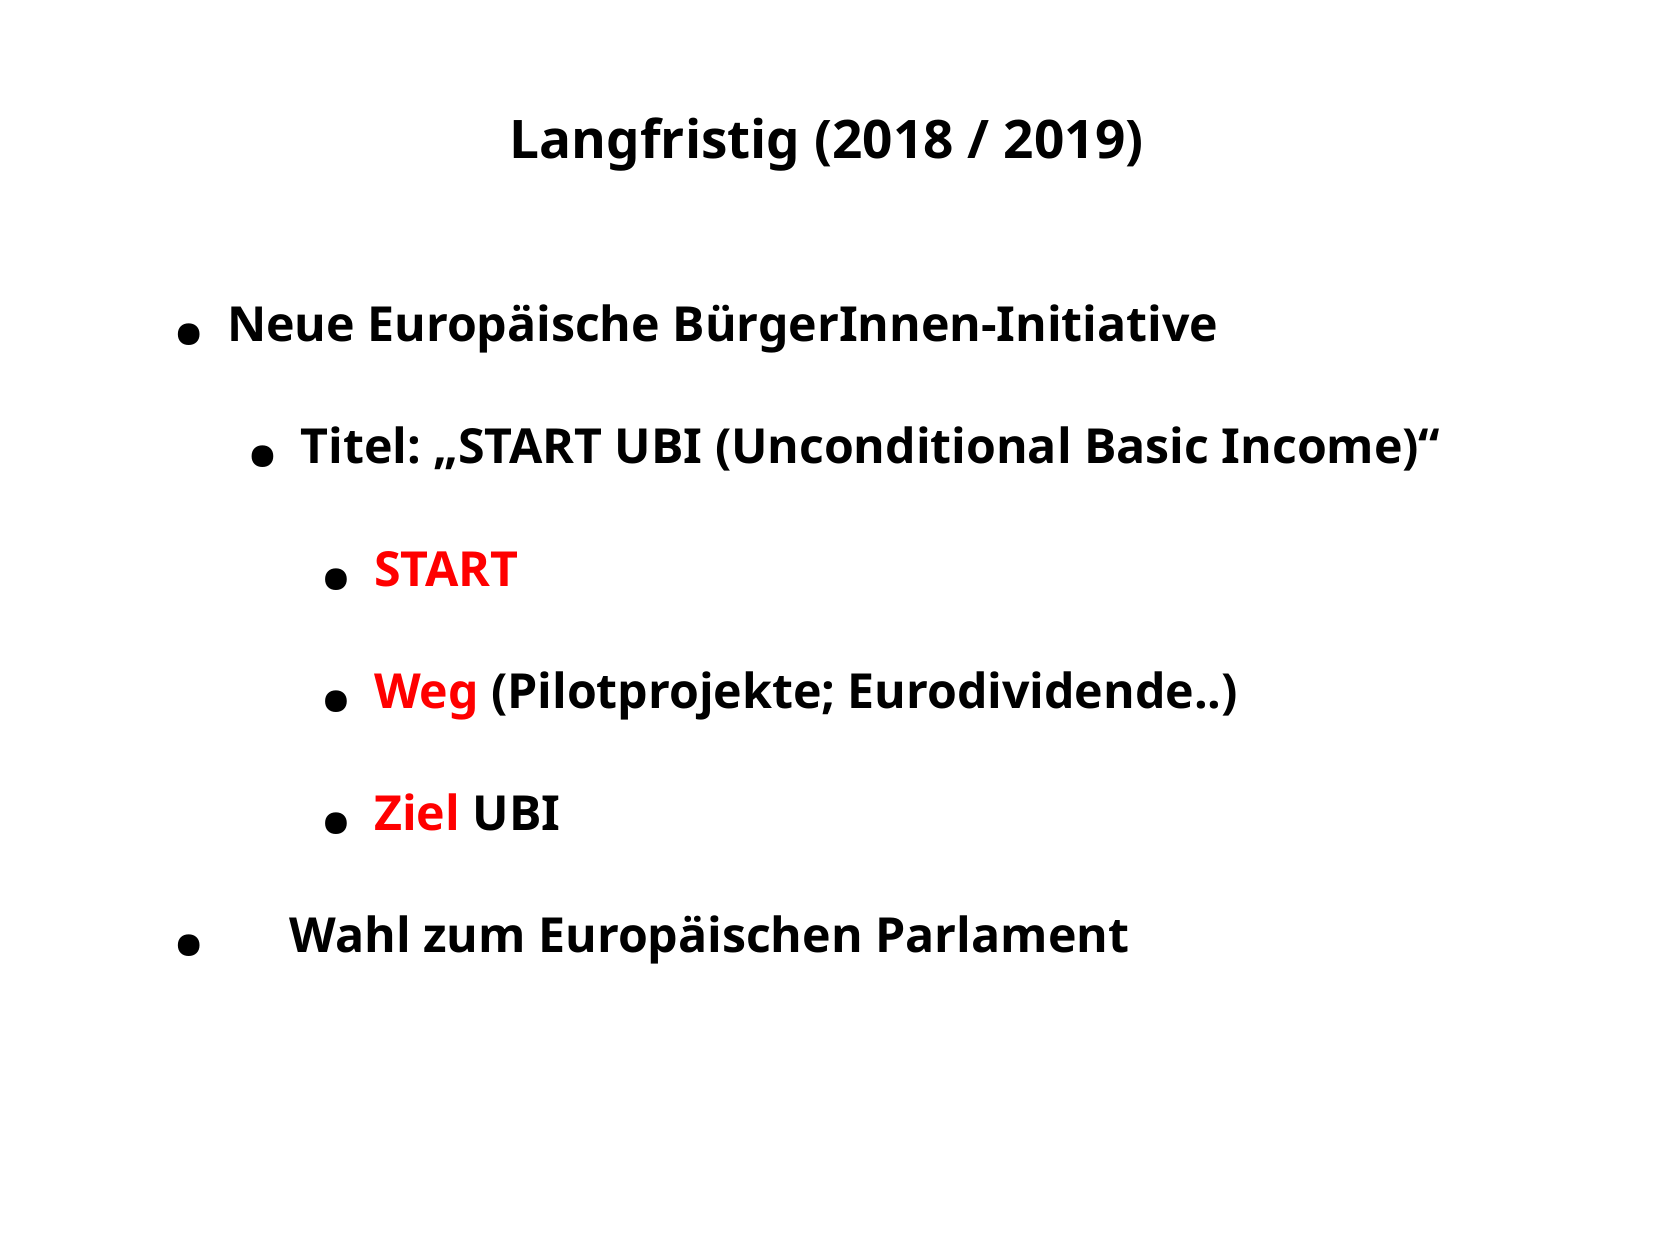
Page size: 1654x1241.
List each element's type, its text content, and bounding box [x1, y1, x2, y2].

title Langfristig (2018 / 2019) [82, 49, 1571, 257]
list Neue Europäische BürgerInnen-Initiative Titel: „START UBI (Unconditional Basic Income)“ START Weg (Pilotprojekte; Eurodividende..) Ziel UBI Wahl zum Europäischen Parlament [82, 290, 1571, 1010]
